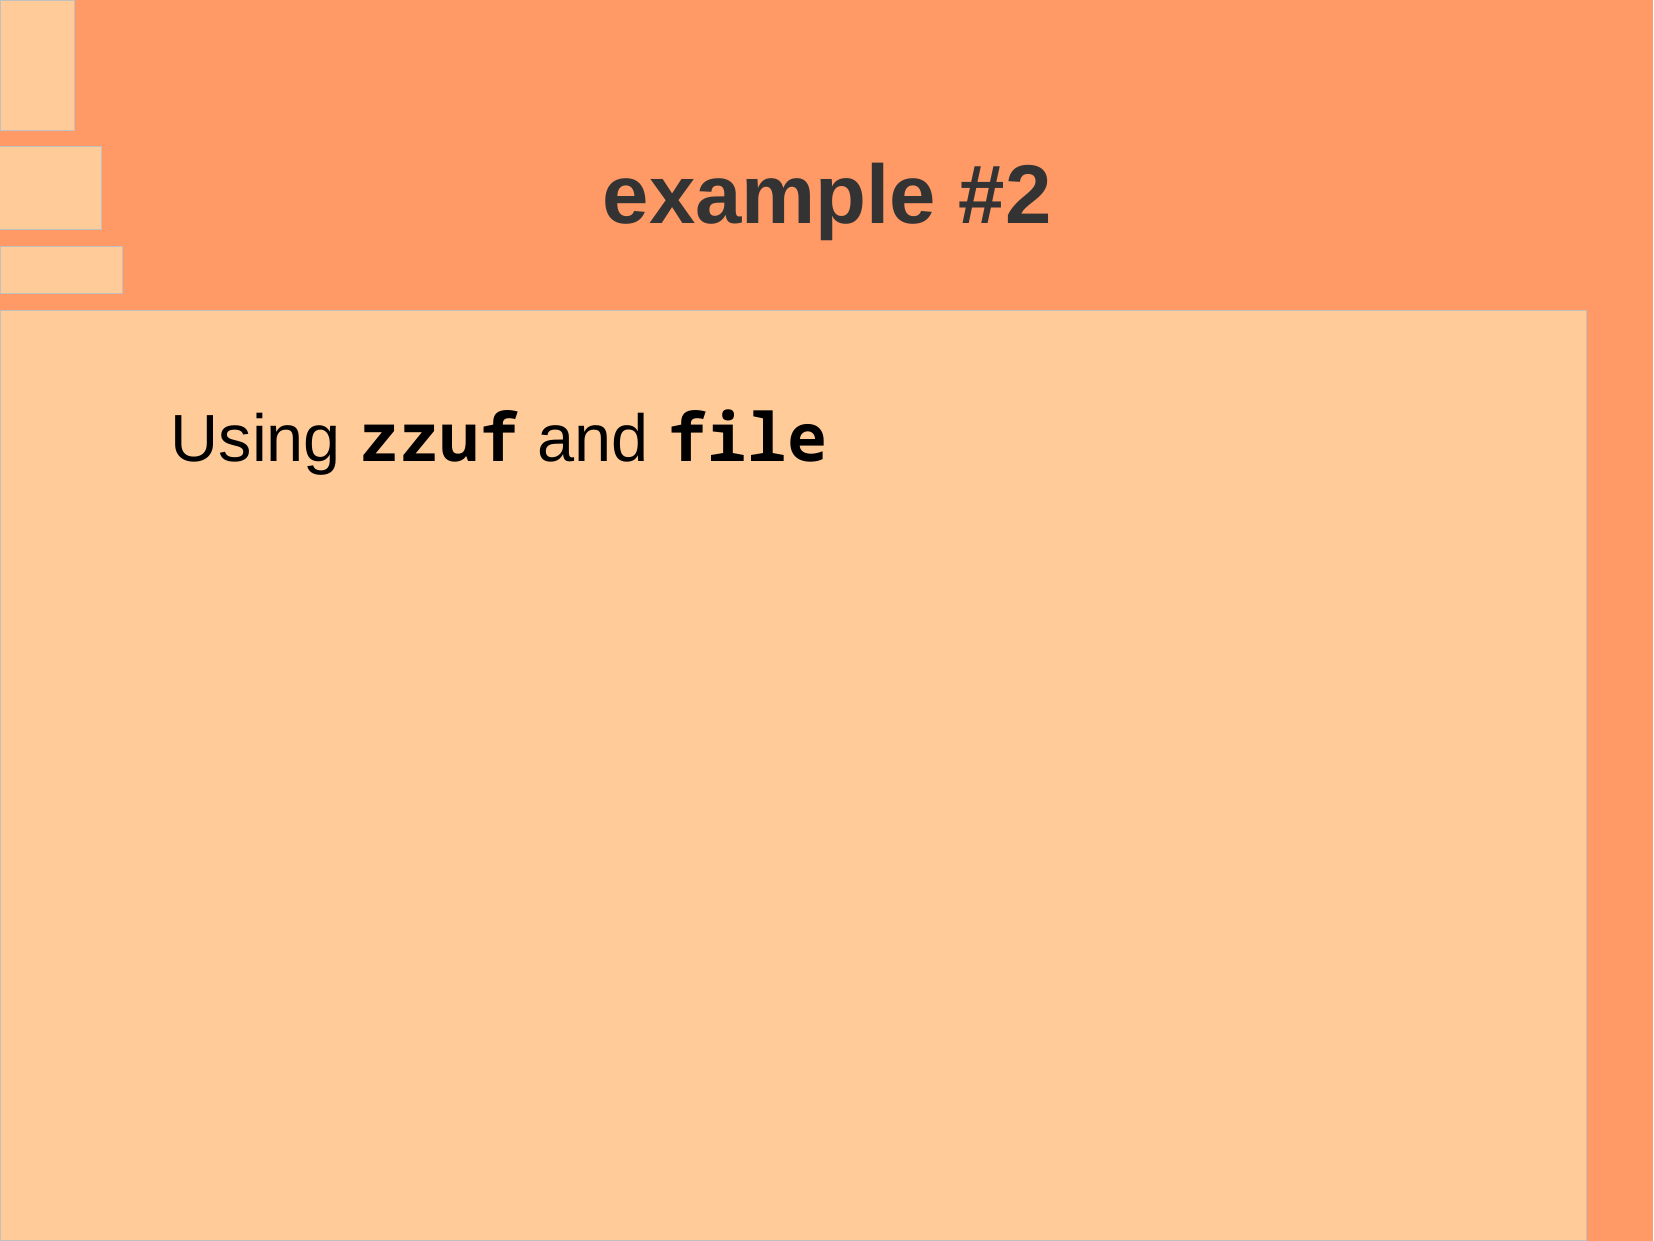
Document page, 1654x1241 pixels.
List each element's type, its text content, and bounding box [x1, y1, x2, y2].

list Using zzuf and file [152, 344, 1534, 1127]
title example #2 [121, 91, 1534, 299]
